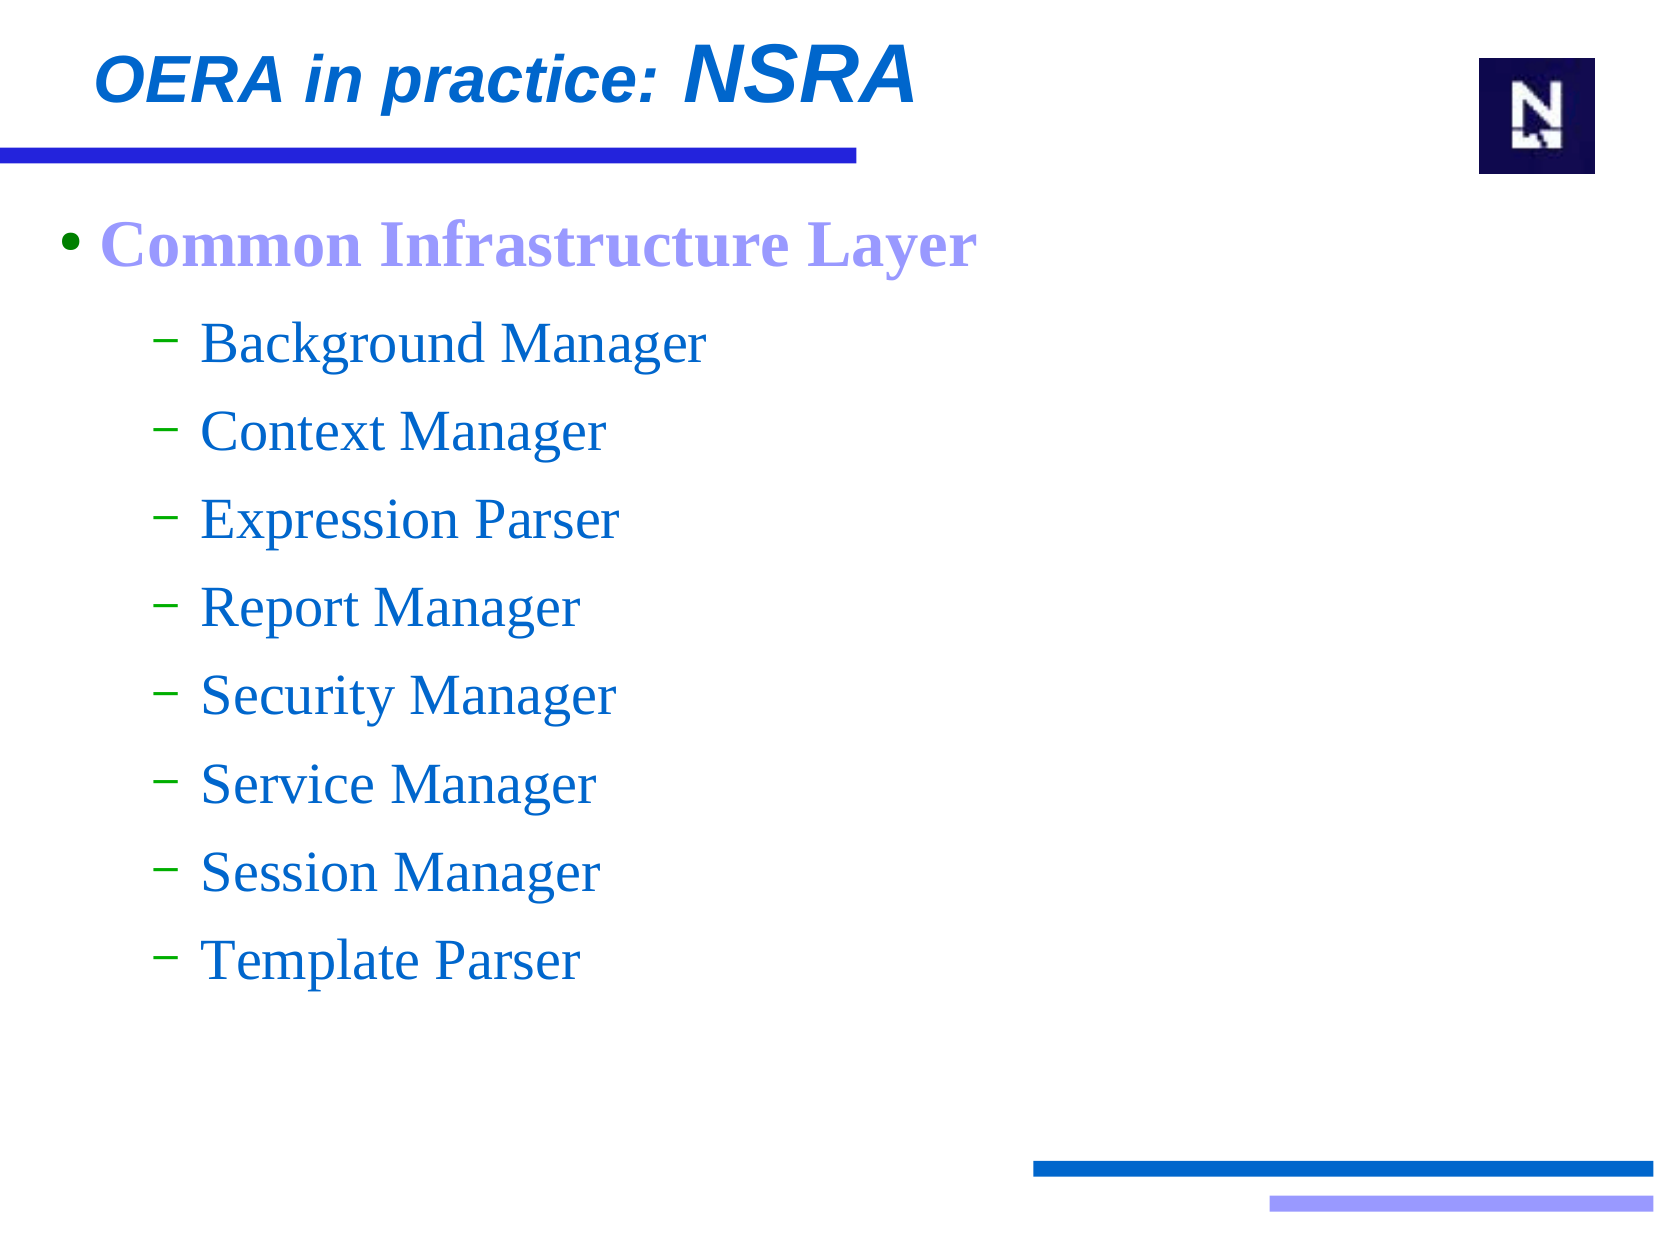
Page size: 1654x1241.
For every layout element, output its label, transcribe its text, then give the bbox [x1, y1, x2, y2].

list Common Infrastructure Layer Background Manager Context Manager Expression Parser Report Manager Security Manager Service Manager Session Manager Template Parser [59, 206, 1561, 1132]
title OERA in practice: NSRA [93, 0, 1506, 148]
picture [1479, 58, 1595, 174]
